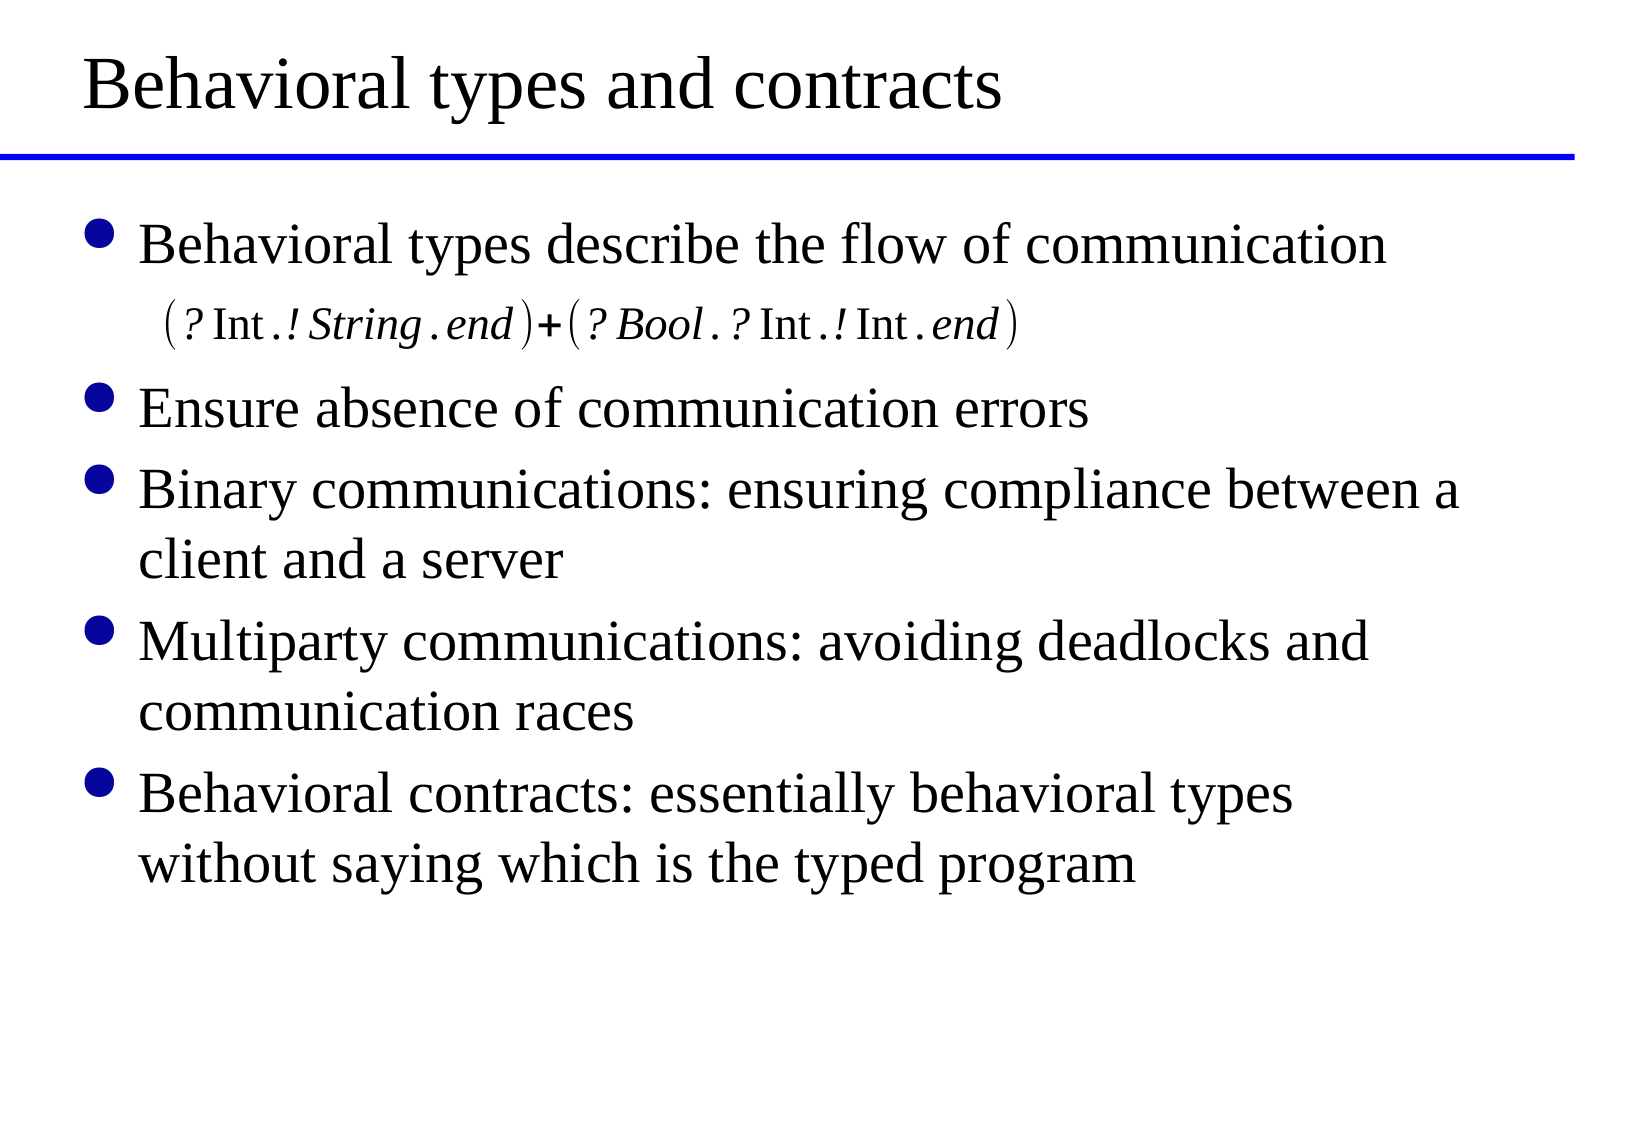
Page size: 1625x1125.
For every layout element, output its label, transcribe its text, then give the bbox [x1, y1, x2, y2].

chart [150, 295, 1031, 352]
title Behavioral types and contracts [67, 27, 1544, 131]
list Behavioral types describe the flow of communication Ensure absence of communication errors Binary communications: ensuring compliance between a client and a server Multiparty communications: avoiding deadlocks and communication races Behavioral contracts: essentially behavioral types without saying which is the typed program [67, 198, 1478, 1061]
